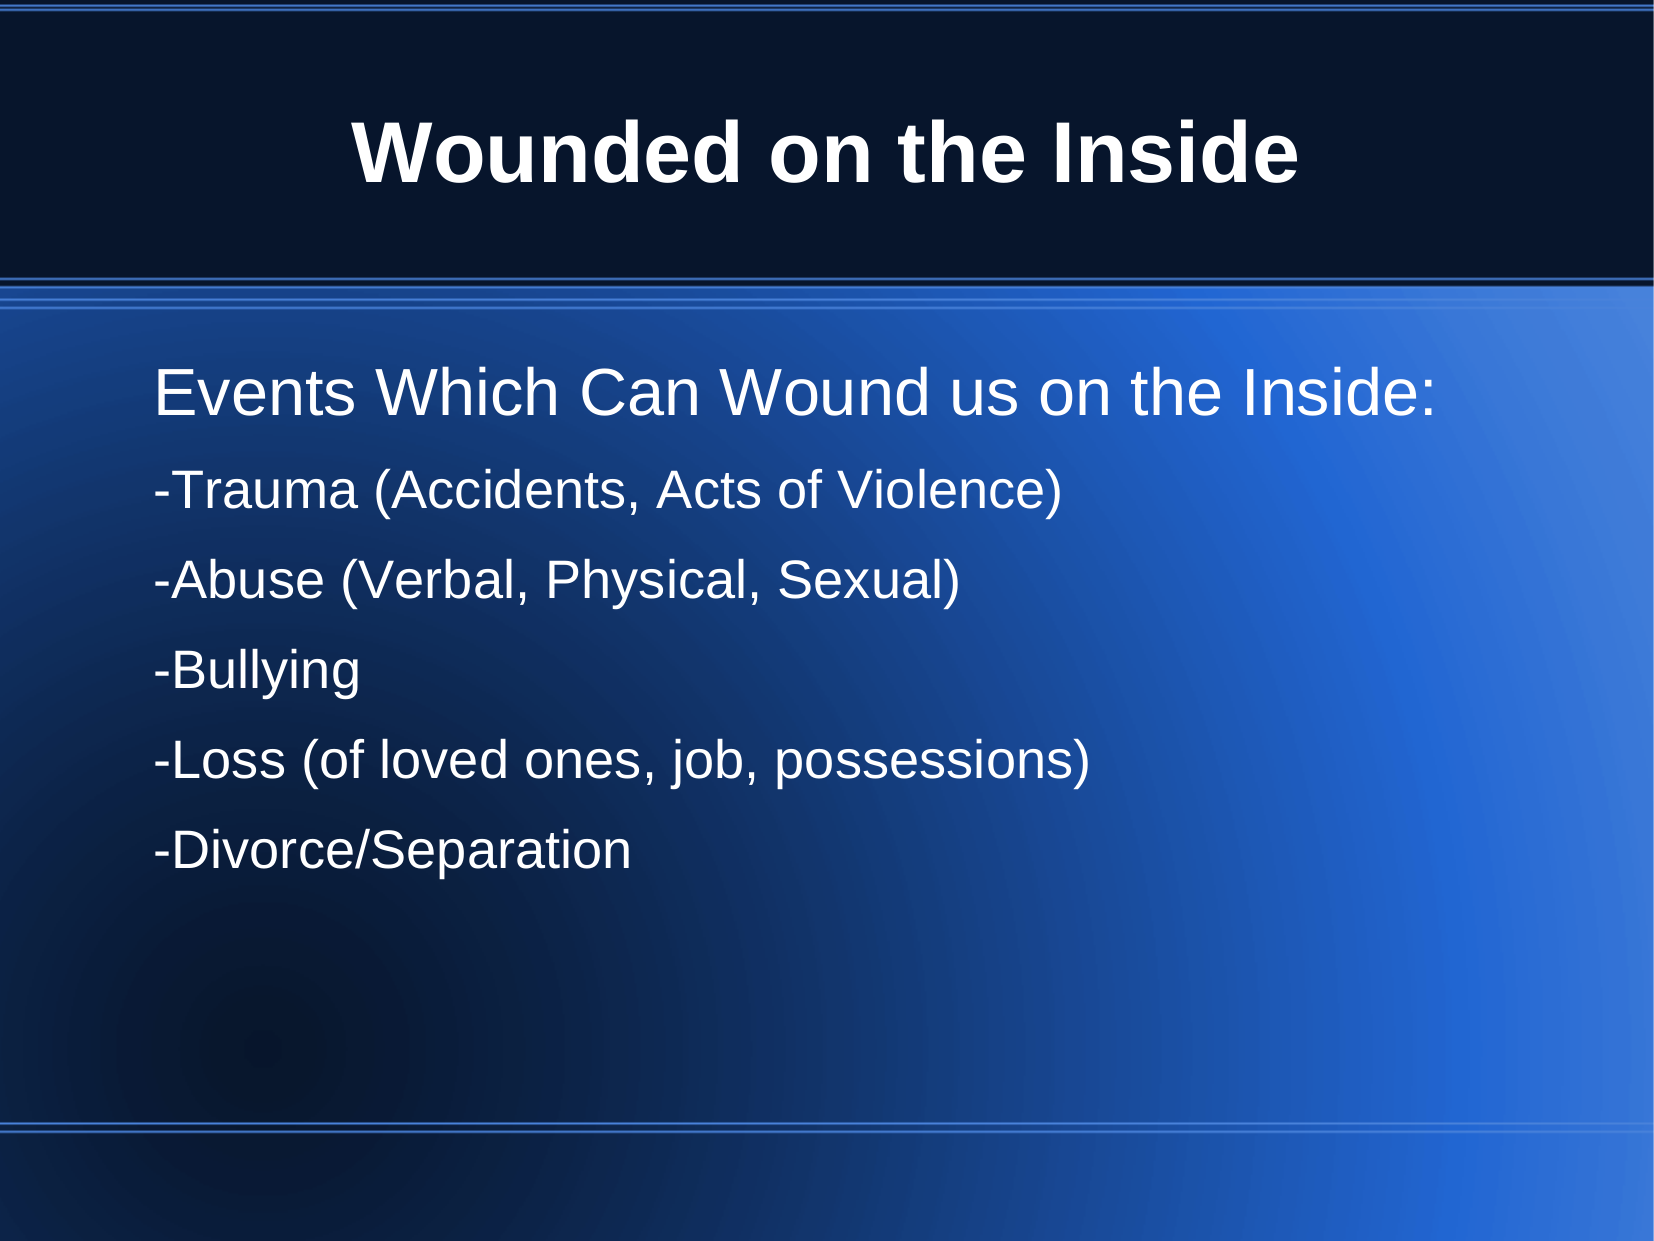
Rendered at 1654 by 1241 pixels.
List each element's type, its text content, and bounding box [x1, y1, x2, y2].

title Wounded on the Inside [82, 49, 1571, 257]
list Events Which Can Wound us on the Inside: -Trauma (Accidents, Acts of Violence) -Abuse (Verbal, Physical, Sexual) -Bullying -Loss (of loved ones, job, possessions) -Divorce/Separation [82, 355, 1571, 1241]
picture [0, 0, 1654, 1241]
